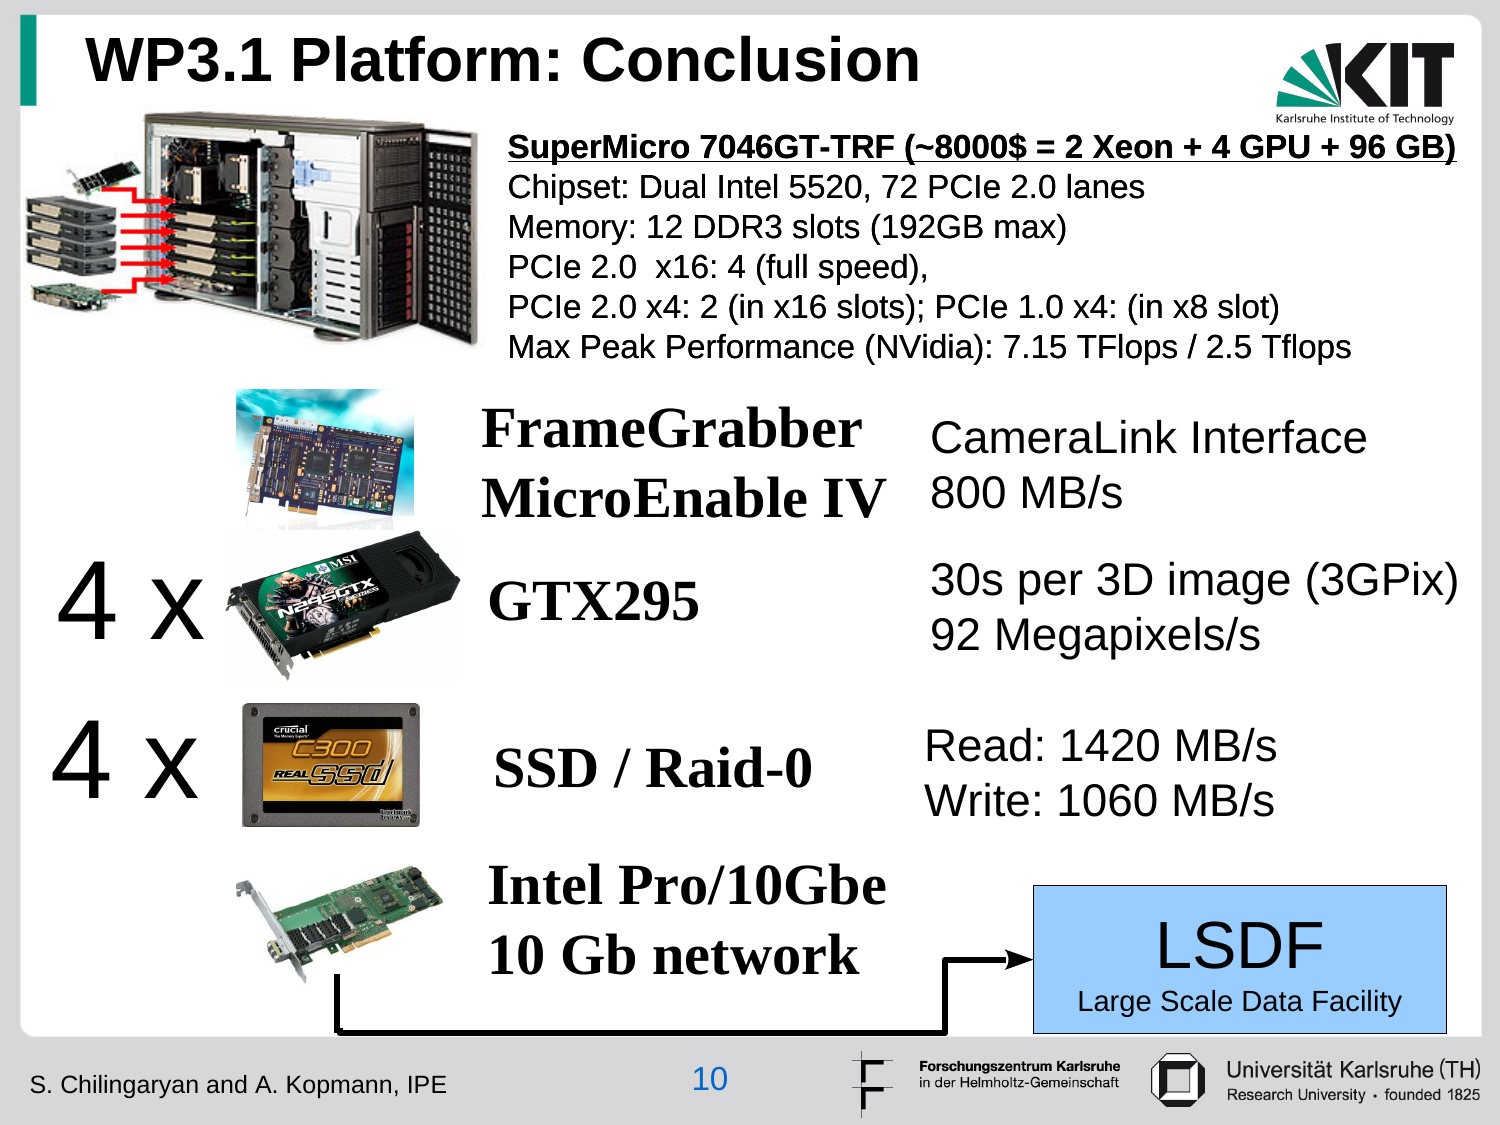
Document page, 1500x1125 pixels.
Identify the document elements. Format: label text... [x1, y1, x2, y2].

text_box Read: 1420 MB/s Write: 1060 MB/s [909, 708, 1382, 834]
text_box Intel Pro/10Gbe 10 Gb network [472, 838, 1010, 994]
picture [0, 0, 1500, 1125]
text_box CameraLink Interface 800 MB/s [915, 400, 1477, 526]
title WP3.1 Platform: Conclusion [85, 0, 1270, 117]
text_box 4 x [41, 519, 249, 670]
text_box 30s per 3D image (3GPix) 92 Megapixels/s [915, 542, 1477, 668]
text_box FrameGrabber MicroEnable IV [466, 381, 1004, 537]
text_box SuperMicro 7046GT-TRF (~8000$ = 2 Xeon + 4 GPU + 96 GB) Chipset: Dual Intel 5520, 72 PCIe 2.0 lanes Memory: 12 DDR3 slots (192GB max) PCIe 2.0 x16: 4 (full speed), PCIe 2.0 x4: 2 (in x16 slots); PCIe 1.0 x4: (in x8 slot) Max Peak Performance (NVidia): 7.15 TFlops / 2.5 Tflops [492, 117, 1489, 413]
text_box SSD / Raid-0 [478, 721, 892, 827]
text_box 4 x [35, 679, 243, 829]
text_box LSDF Large Scale Data Facility [1033, 885, 1447, 1034]
text_box GTX295 [472, 555, 915, 662]
